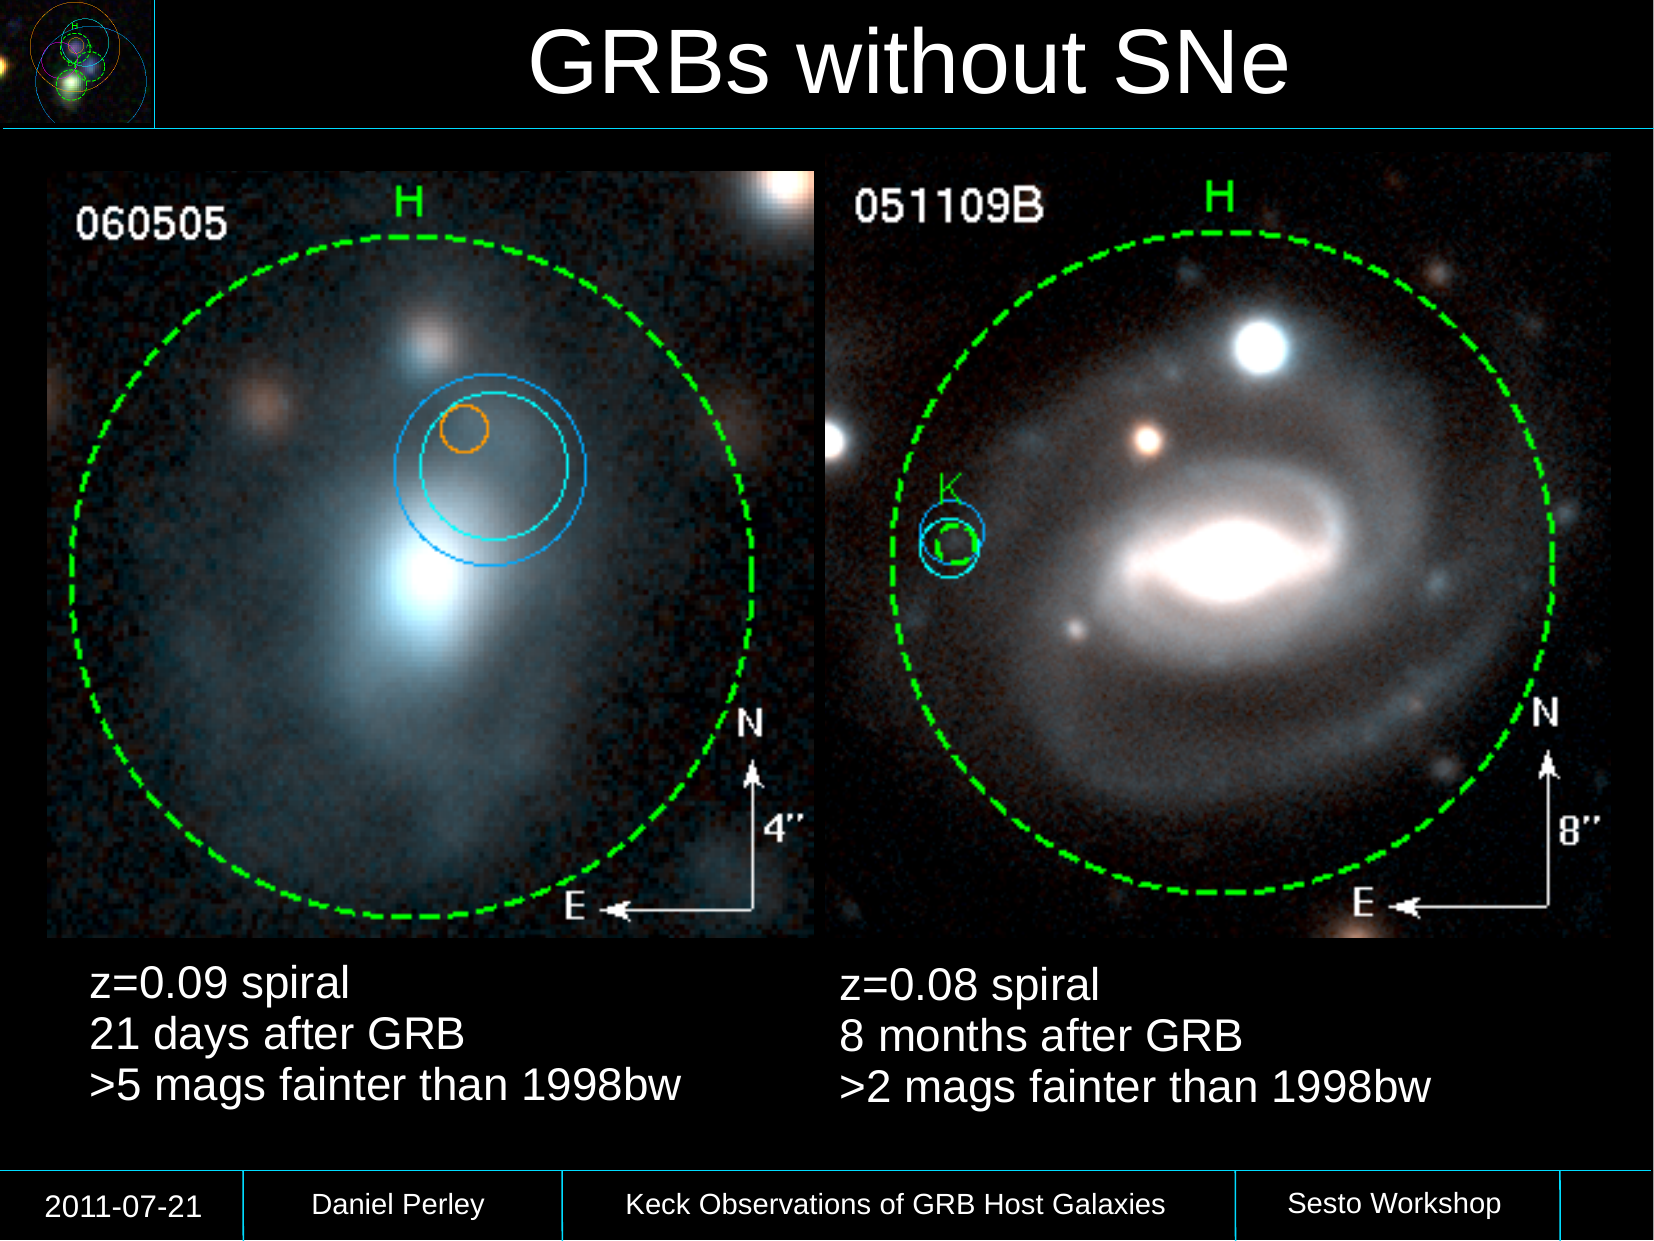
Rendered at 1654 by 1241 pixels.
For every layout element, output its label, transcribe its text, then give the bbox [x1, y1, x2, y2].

picture [47, 171, 814, 938]
text_box z=0.09 spiral 21 days after GRB >5 mags fainter than 1998bw [75, 949, 788, 1140]
title GRBs without SNe [165, 10, 1654, 114]
picture [0, 0, 151, 123]
picture [825, 152, 1611, 938]
text_box z=0.08 spiral 8 months after GRB >2 mags fainter than 1998bw [825, 951, 1538, 1120]
